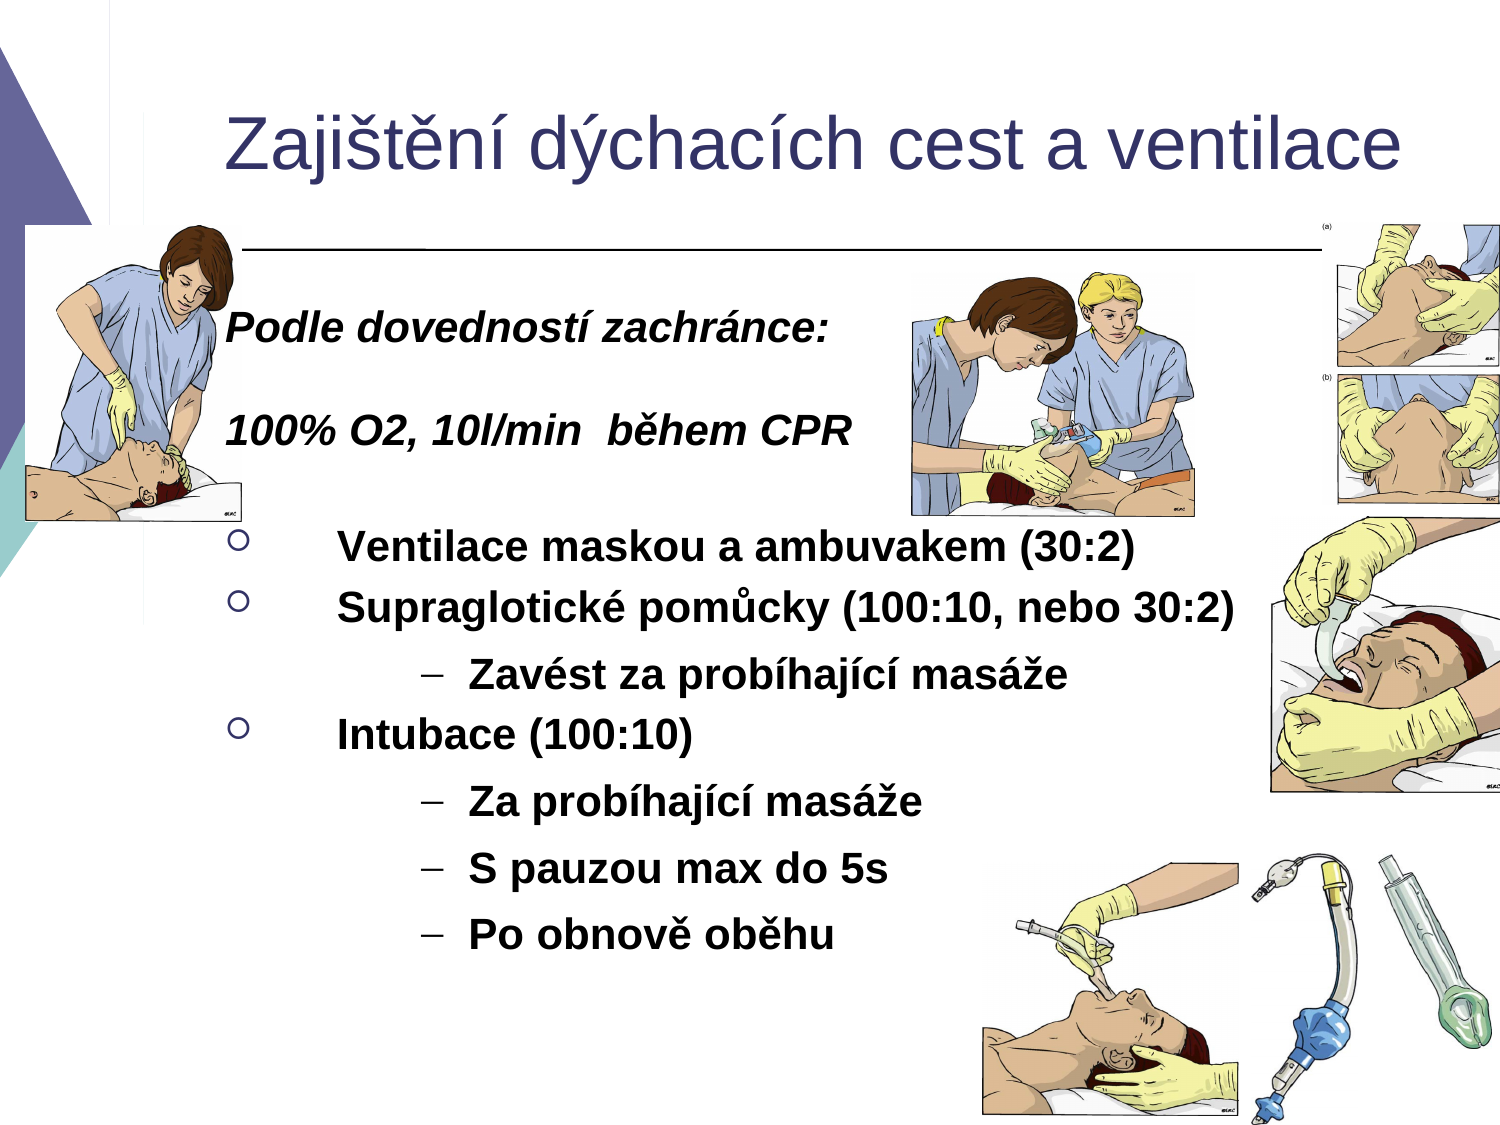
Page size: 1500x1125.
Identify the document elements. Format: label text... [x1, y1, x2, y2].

picture [1251, 853, 1358, 1125]
picture [911, 272, 1195, 517]
list Podle dovedností zachránce: 100% O2, 10l/min během CPR Ventilace maskou a ambuvakem (30:2) Supraglotické pomůcky (100:10, nebo 30:2) Zavést za probíhající masáže Intubace (100:10) Za probíhající masáže S pauzou max do 5s Po obnově oběhu [224, 299, 1424, 1043]
picture [25, 225, 242, 522]
picture [1322, 222, 1500, 505]
picture [1424, 516, 1500, 793]
picture [1378, 854, 1492, 1049]
picture [982, 862, 1239, 1116]
title Zajištění dýchacích cest a ventilace [224, 41, 1424, 236]
